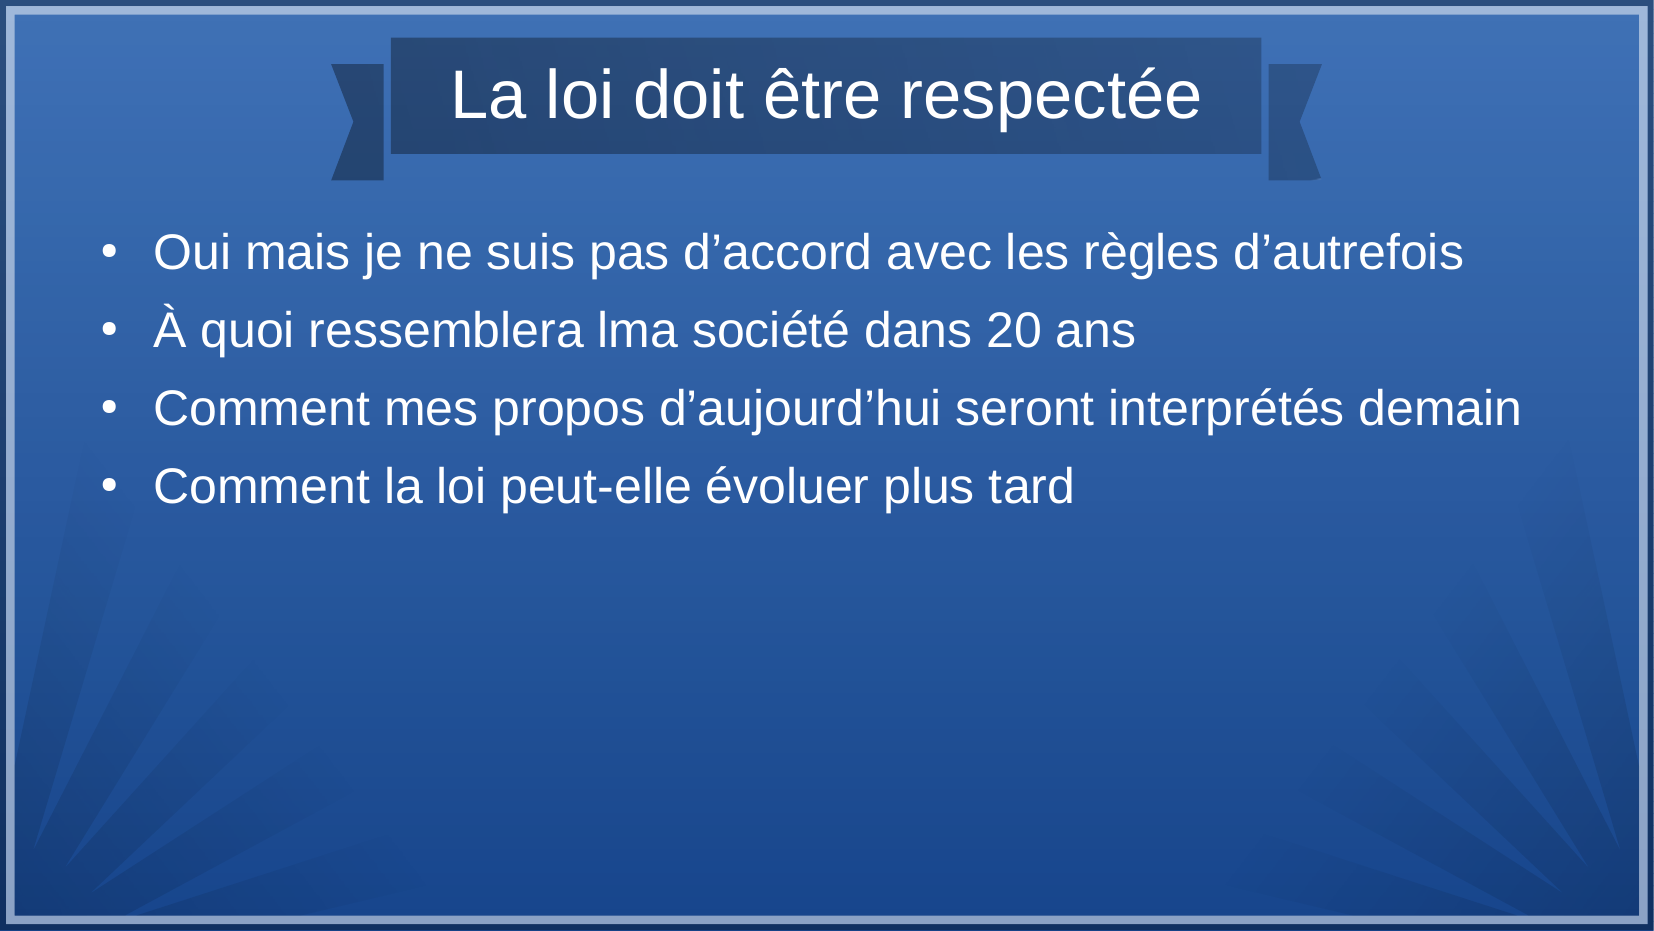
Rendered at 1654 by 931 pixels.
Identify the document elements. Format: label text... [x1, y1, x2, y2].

title La loi doit être respectée [389, 35, 1264, 154]
list Oui mais je ne suis pas d’accord avec les règles d’autrefois À quoi ressemblera lma société dans 20 ans Comment mes propos d’aujourd’hui seront interprétés demain Comment la loi peut-elle évoluer plus tard [82, 224, 1571, 848]
